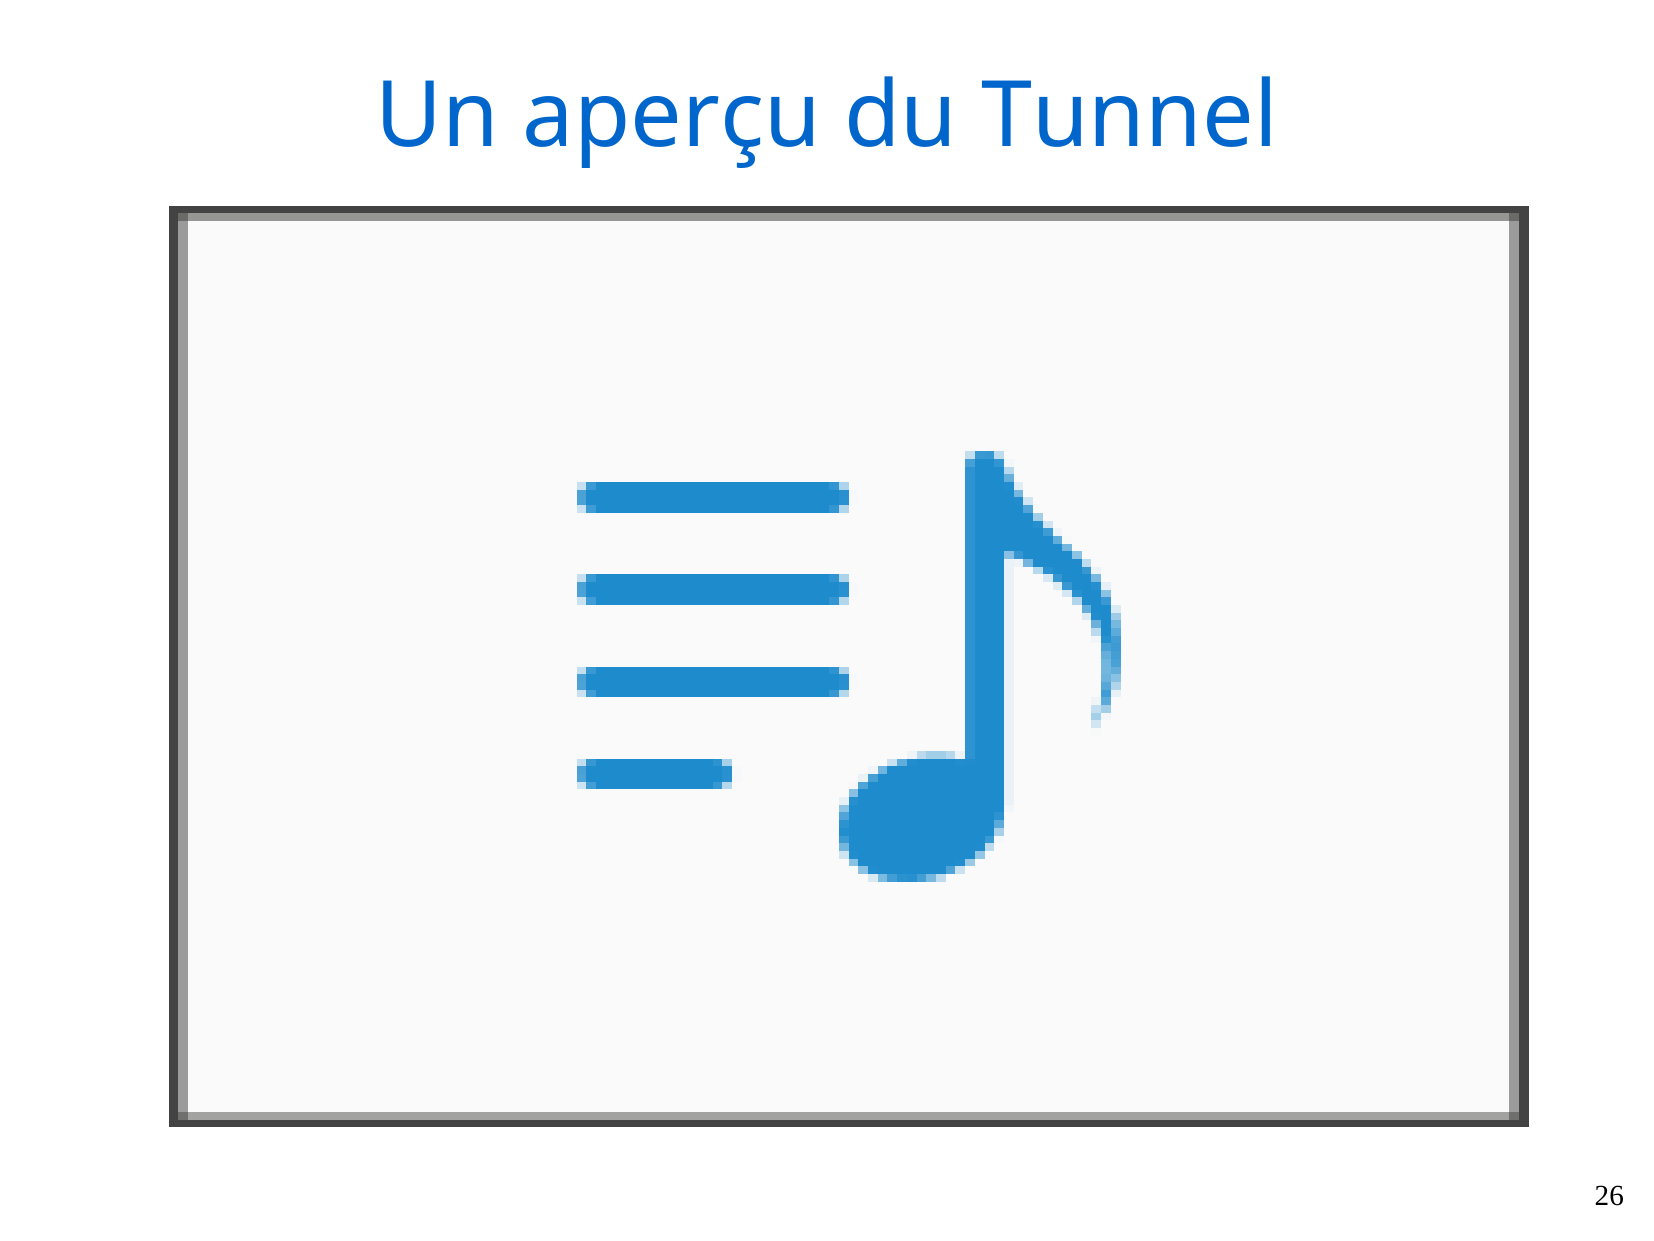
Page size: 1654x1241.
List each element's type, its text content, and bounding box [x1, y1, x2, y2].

title Un aperçu du Tunnel [0, 8, 1654, 216]
text_box [168, 205, 1530, 1128]
